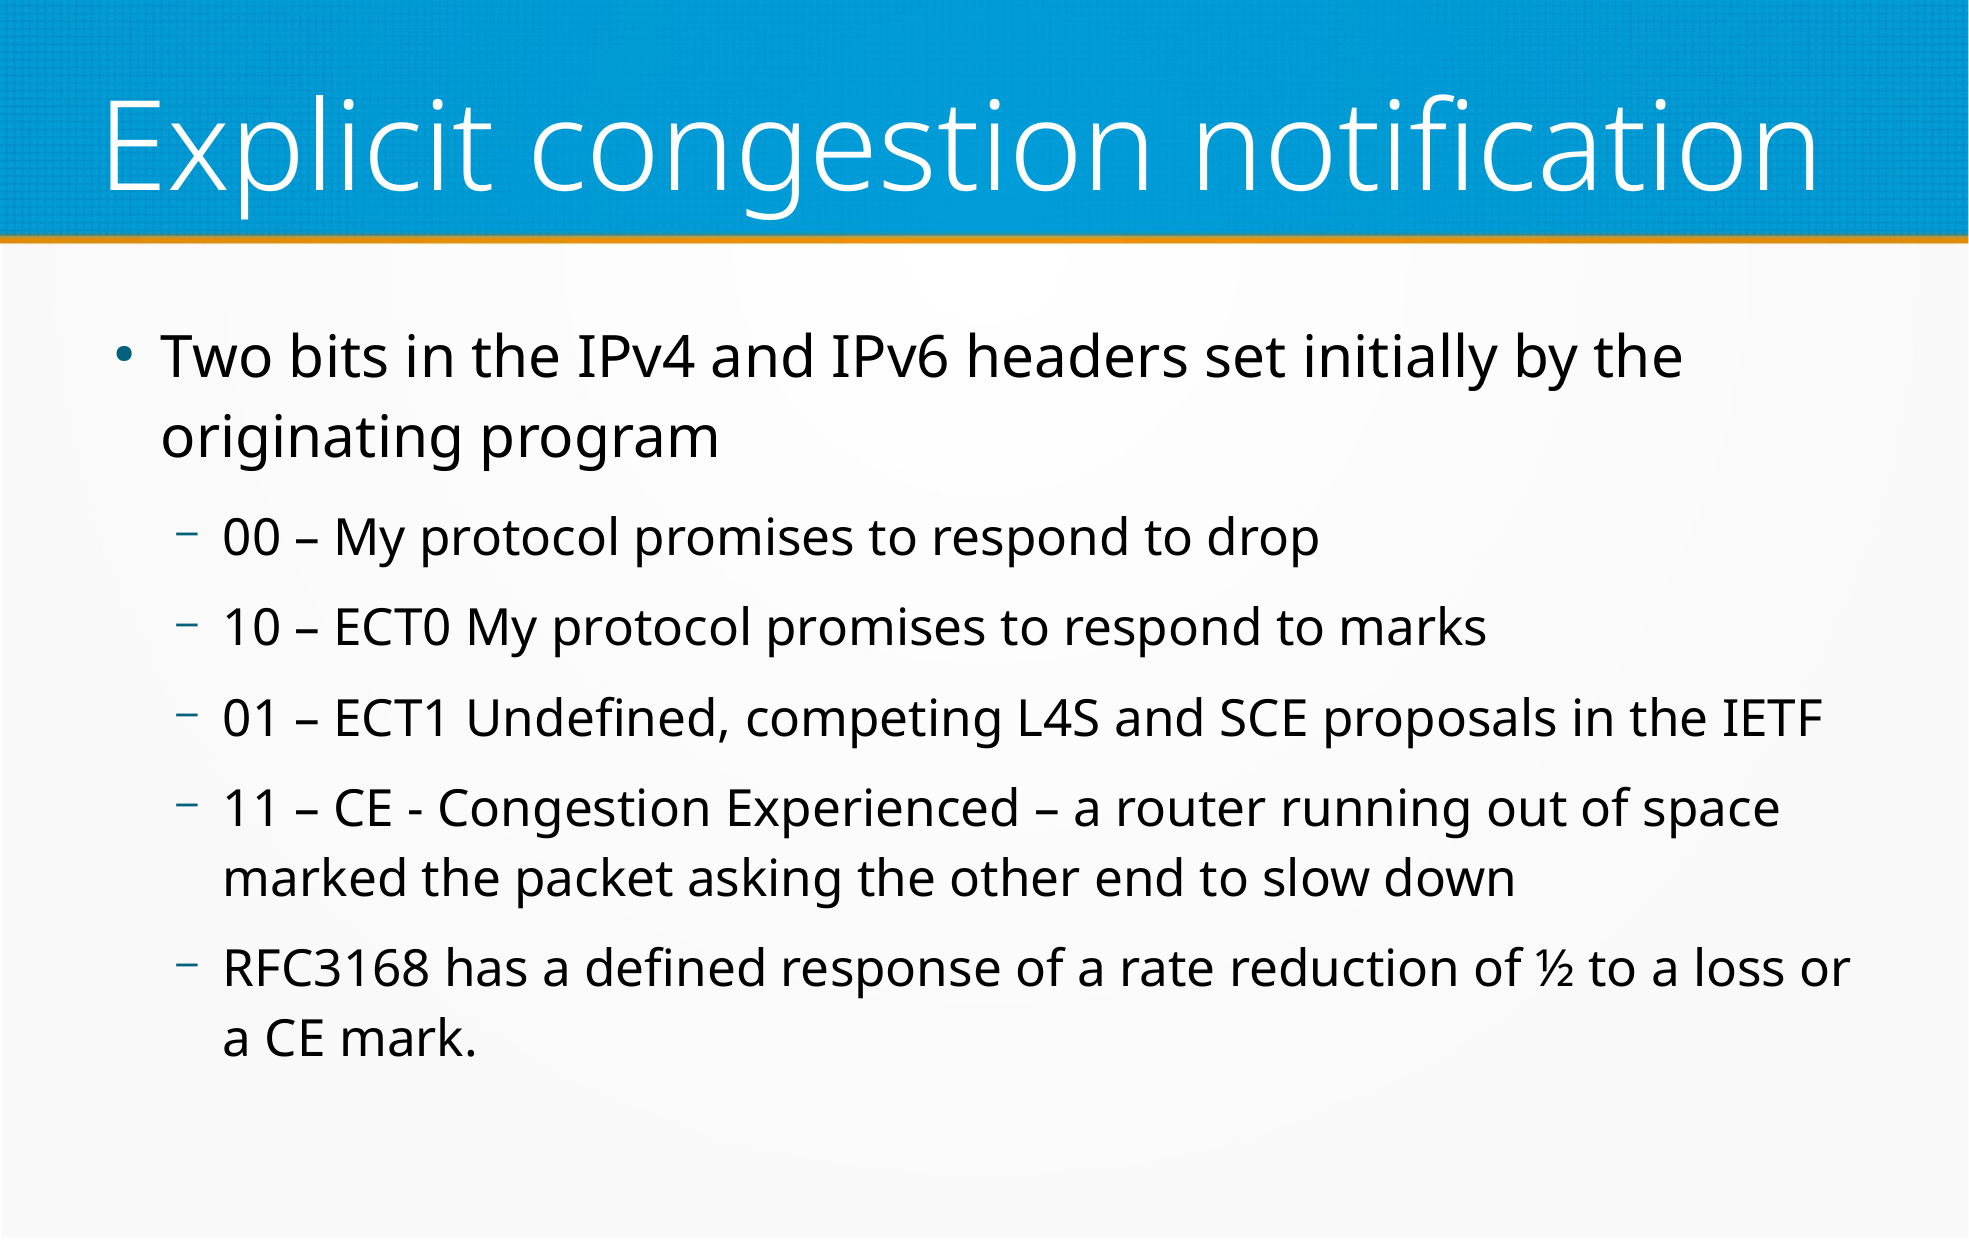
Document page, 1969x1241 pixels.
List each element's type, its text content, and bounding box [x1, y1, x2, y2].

picture [0, 233, 1969, 1241]
title Explicit congestion notification [98, 19, 1870, 227]
list Two bits in the IPv4 and IPv6 headers set initially by the originating program 00 – My protocol promises to respond to drop 10 – ECT0 My protocol promises to respond to marks 01 – ECT1 Undefined, competing L4S and SCE proposals in the IETF 11 – CE - Congestion Experienced – a router running out of space marked the packet asking the other end to slow down RFC3168 has a defined response of a rate reduction of ½ to a loss or a CE mark. [98, 315, 1861, 1081]
